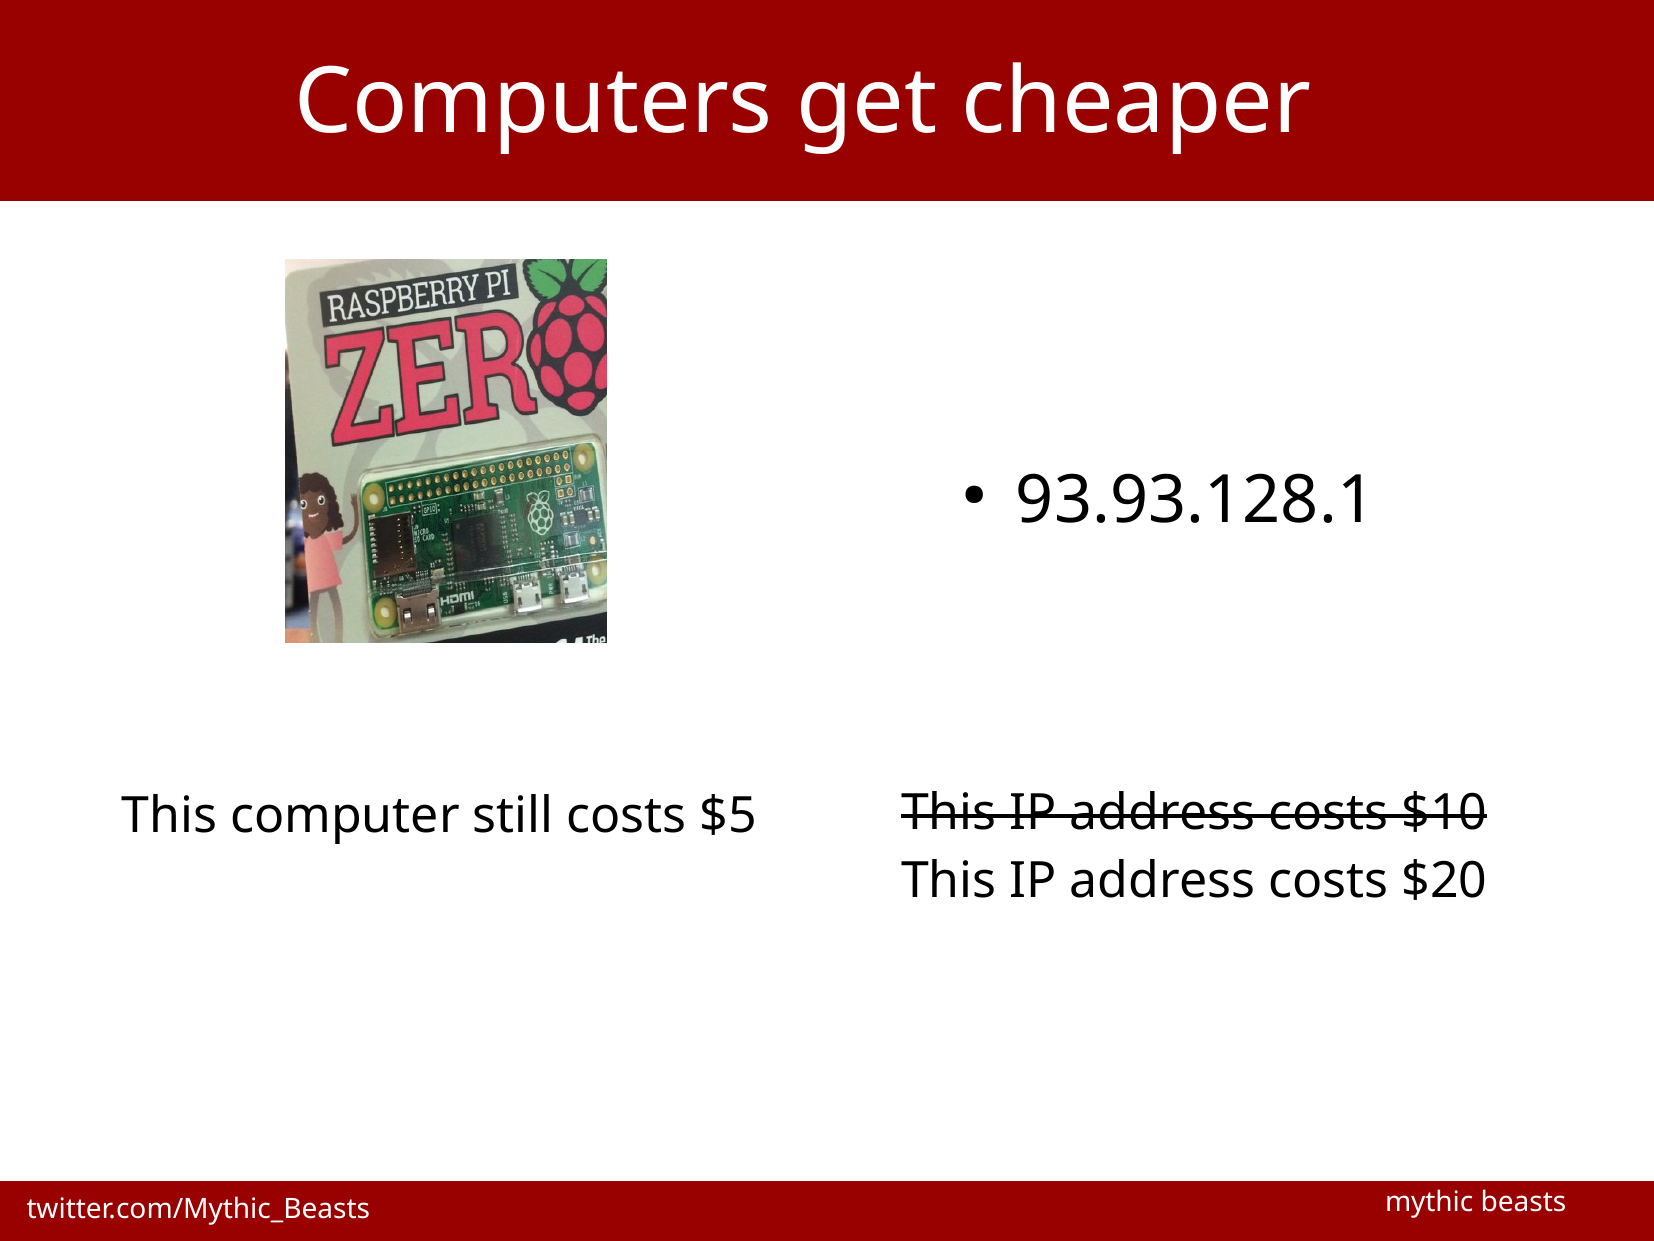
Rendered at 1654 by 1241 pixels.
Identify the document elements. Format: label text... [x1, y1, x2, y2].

text_box This IP address costs $10 This IP address costs $20 [886, 768, 1549, 971]
title Computers get cheaper [59, 0, 1548, 201]
list 93.93.128.1 [944, 451, 1418, 567]
text_box This computer still costs $5 [106, 771, 768, 883]
picture [285, 259, 607, 643]
